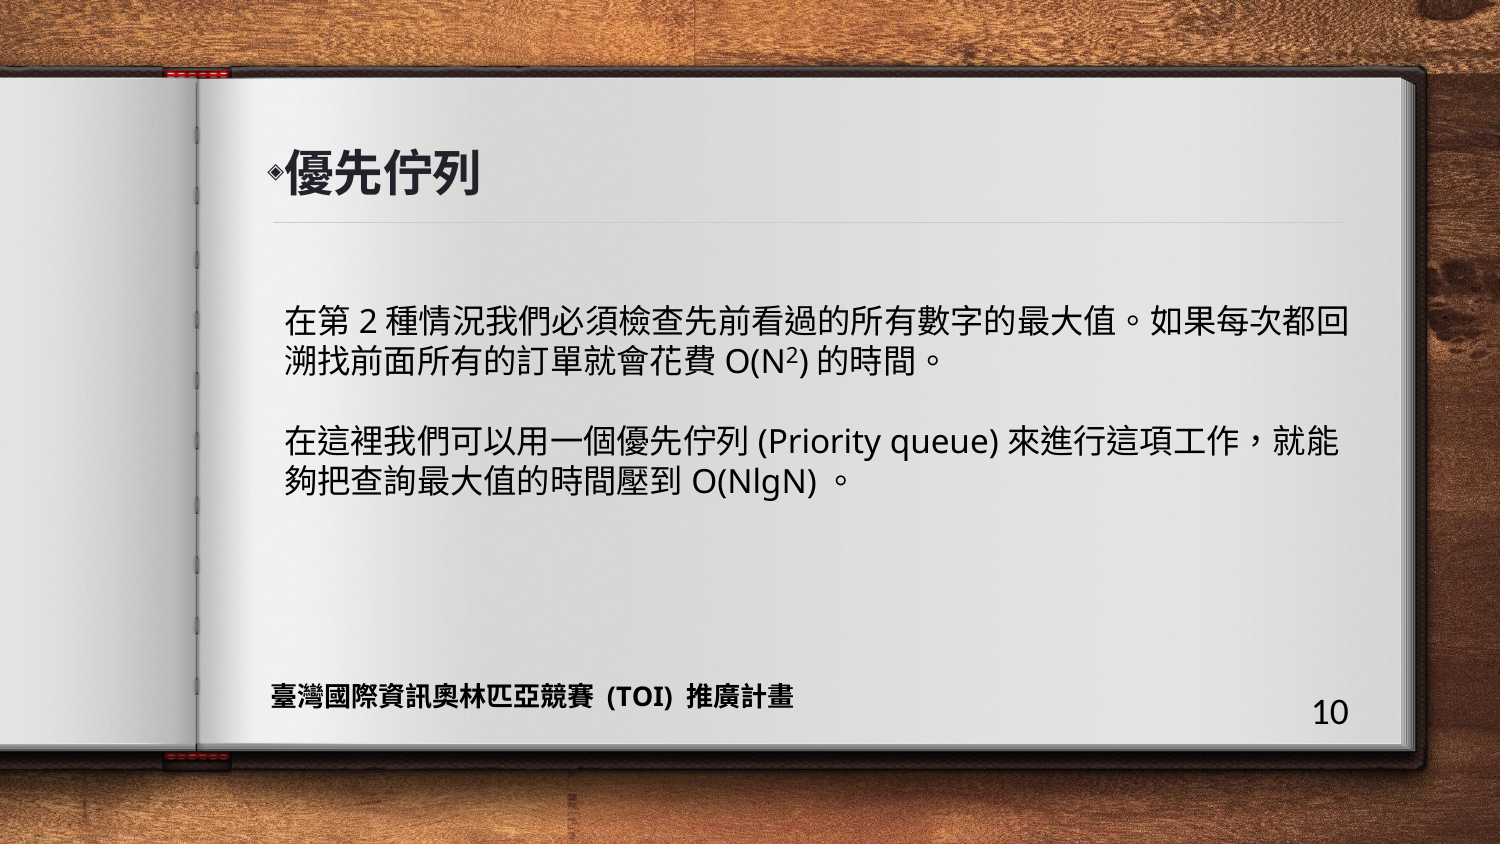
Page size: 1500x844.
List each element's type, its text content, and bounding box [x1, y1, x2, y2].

list 優先佇列 [252, 126, 1194, 216]
text_box 在第2種情況我們必須檢查先前看過的所有數字的最大值。如果每次都回溯找前面所有的訂單就會花費O(N2)的時間。 在這裡我們可以用一個優先佇列(Priority queue)來進行這項工作，就能夠把查詢最大值的時間壓到O(NlgN)。 [269, 293, 1367, 511]
text_box [1295, 672, 1386, 737]
